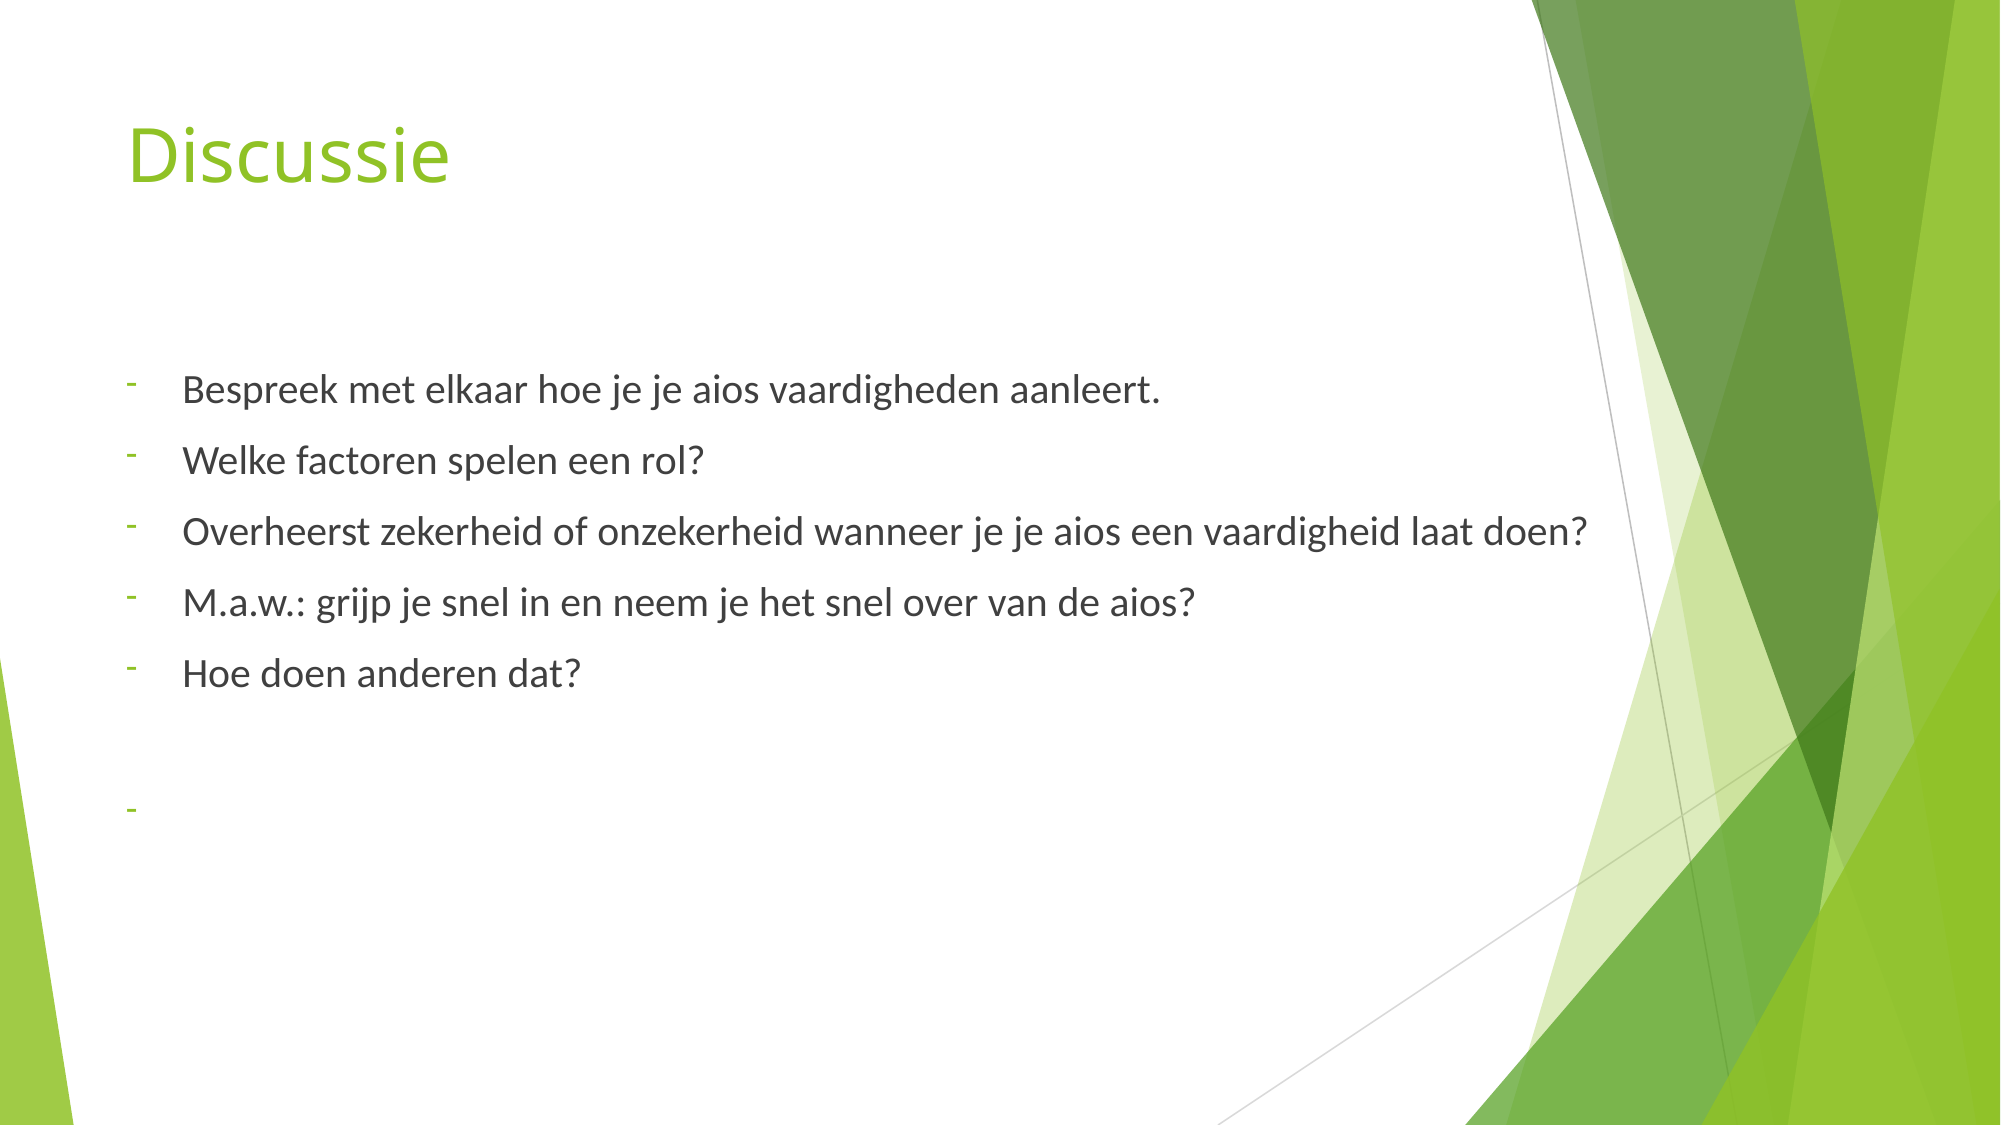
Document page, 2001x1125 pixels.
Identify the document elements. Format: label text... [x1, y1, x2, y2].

list Bespreek met elkaar hoe je je aios vaardigheden aanleert. Welke factoren spelen een rol? Overheerst zekerheid of onzekerheid wanneer je je aios een vaardigheid laat doen? M.a.w.: grijp je snel in en neem je het snel over van de aios? Hoe doen anderen dat? [111, 354, 1659, 992]
title Discussie [111, 99, 1522, 317]
